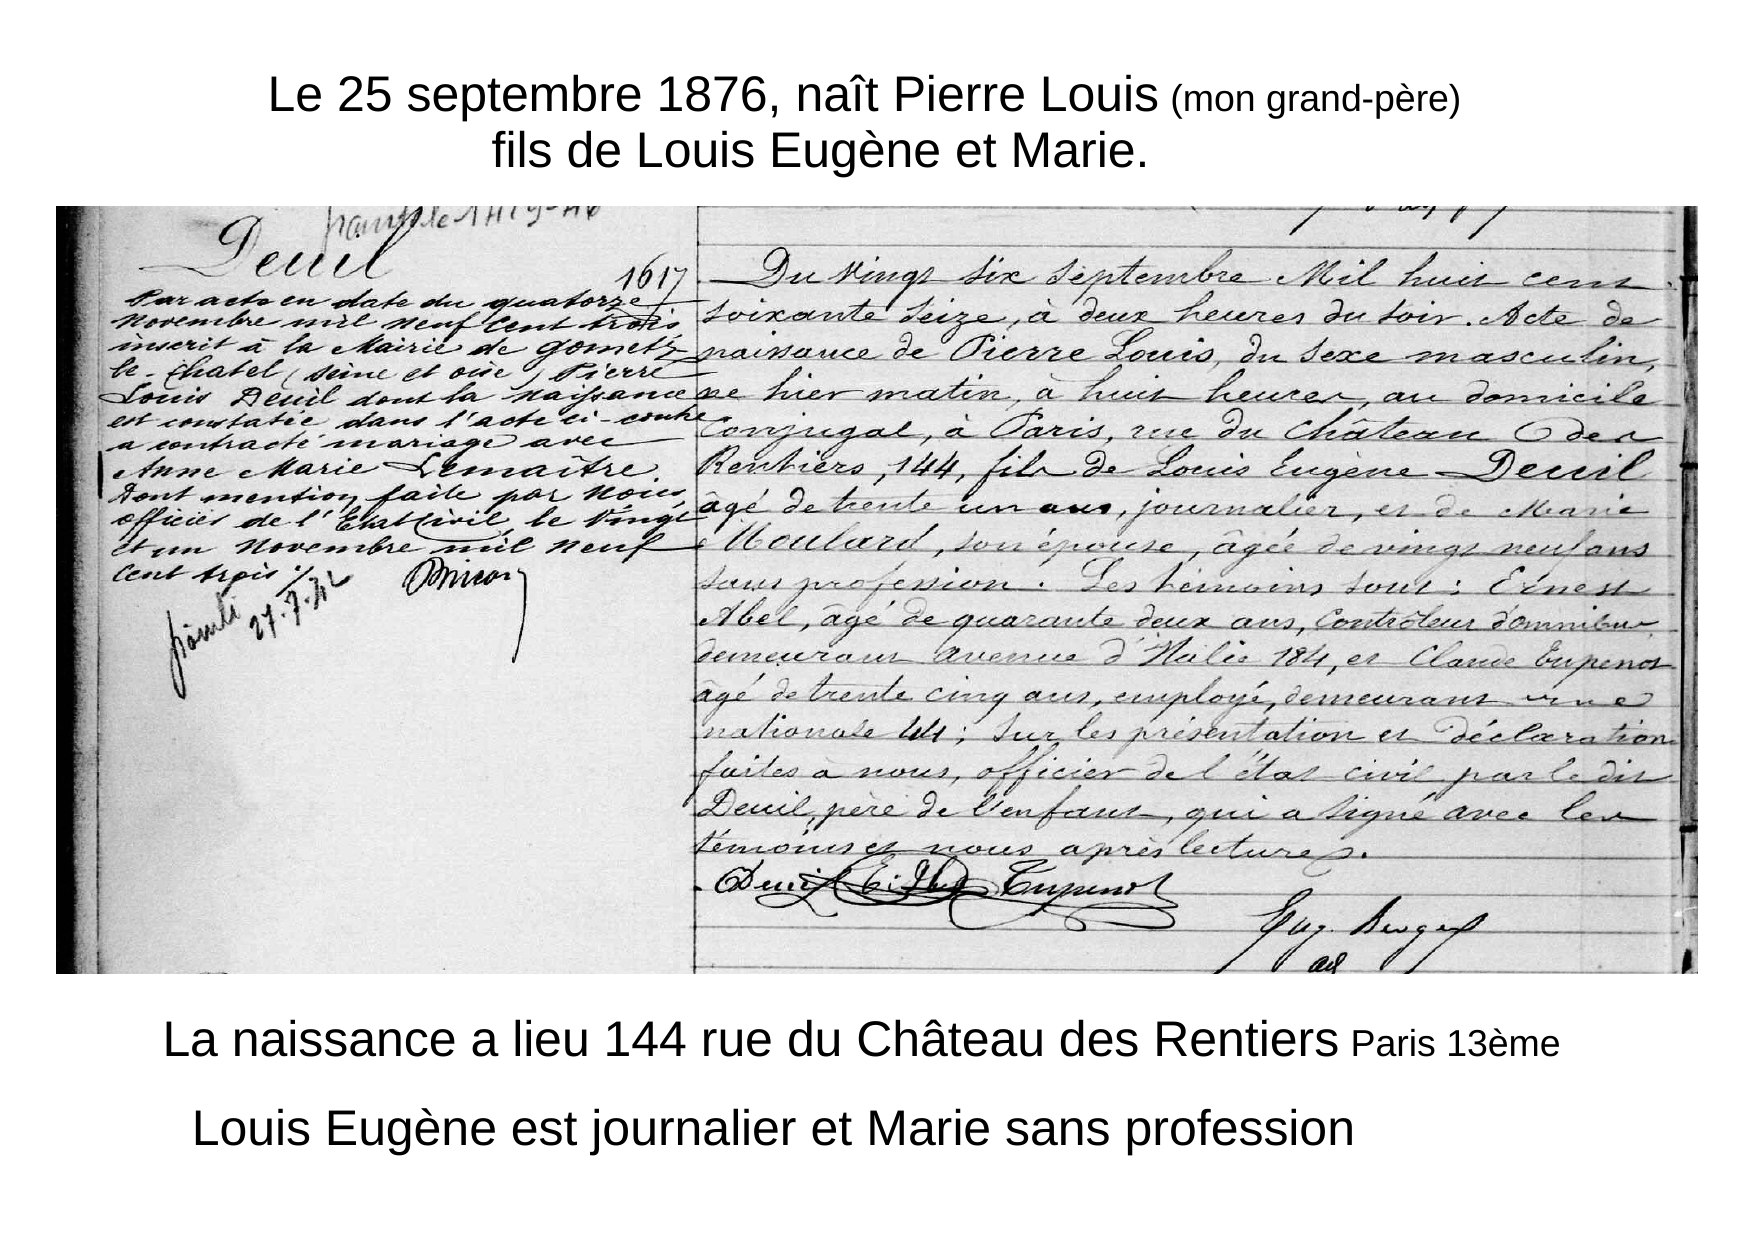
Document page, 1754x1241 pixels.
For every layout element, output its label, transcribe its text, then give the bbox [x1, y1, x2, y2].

picture [56, 206, 1698, 974]
text_box La naissance a lieu 144 rue du Château des Rentiers Paris 13ème [147, 1003, 1576, 1075]
text_box Louis Eugène est journalier et Marie sans profession [177, 1092, 1371, 1164]
text_box Le 25 septembre 1876, naît Pierre Louis (mon grand-père) fils de Louis Eugène et Marie. [252, 59, 1477, 186]
